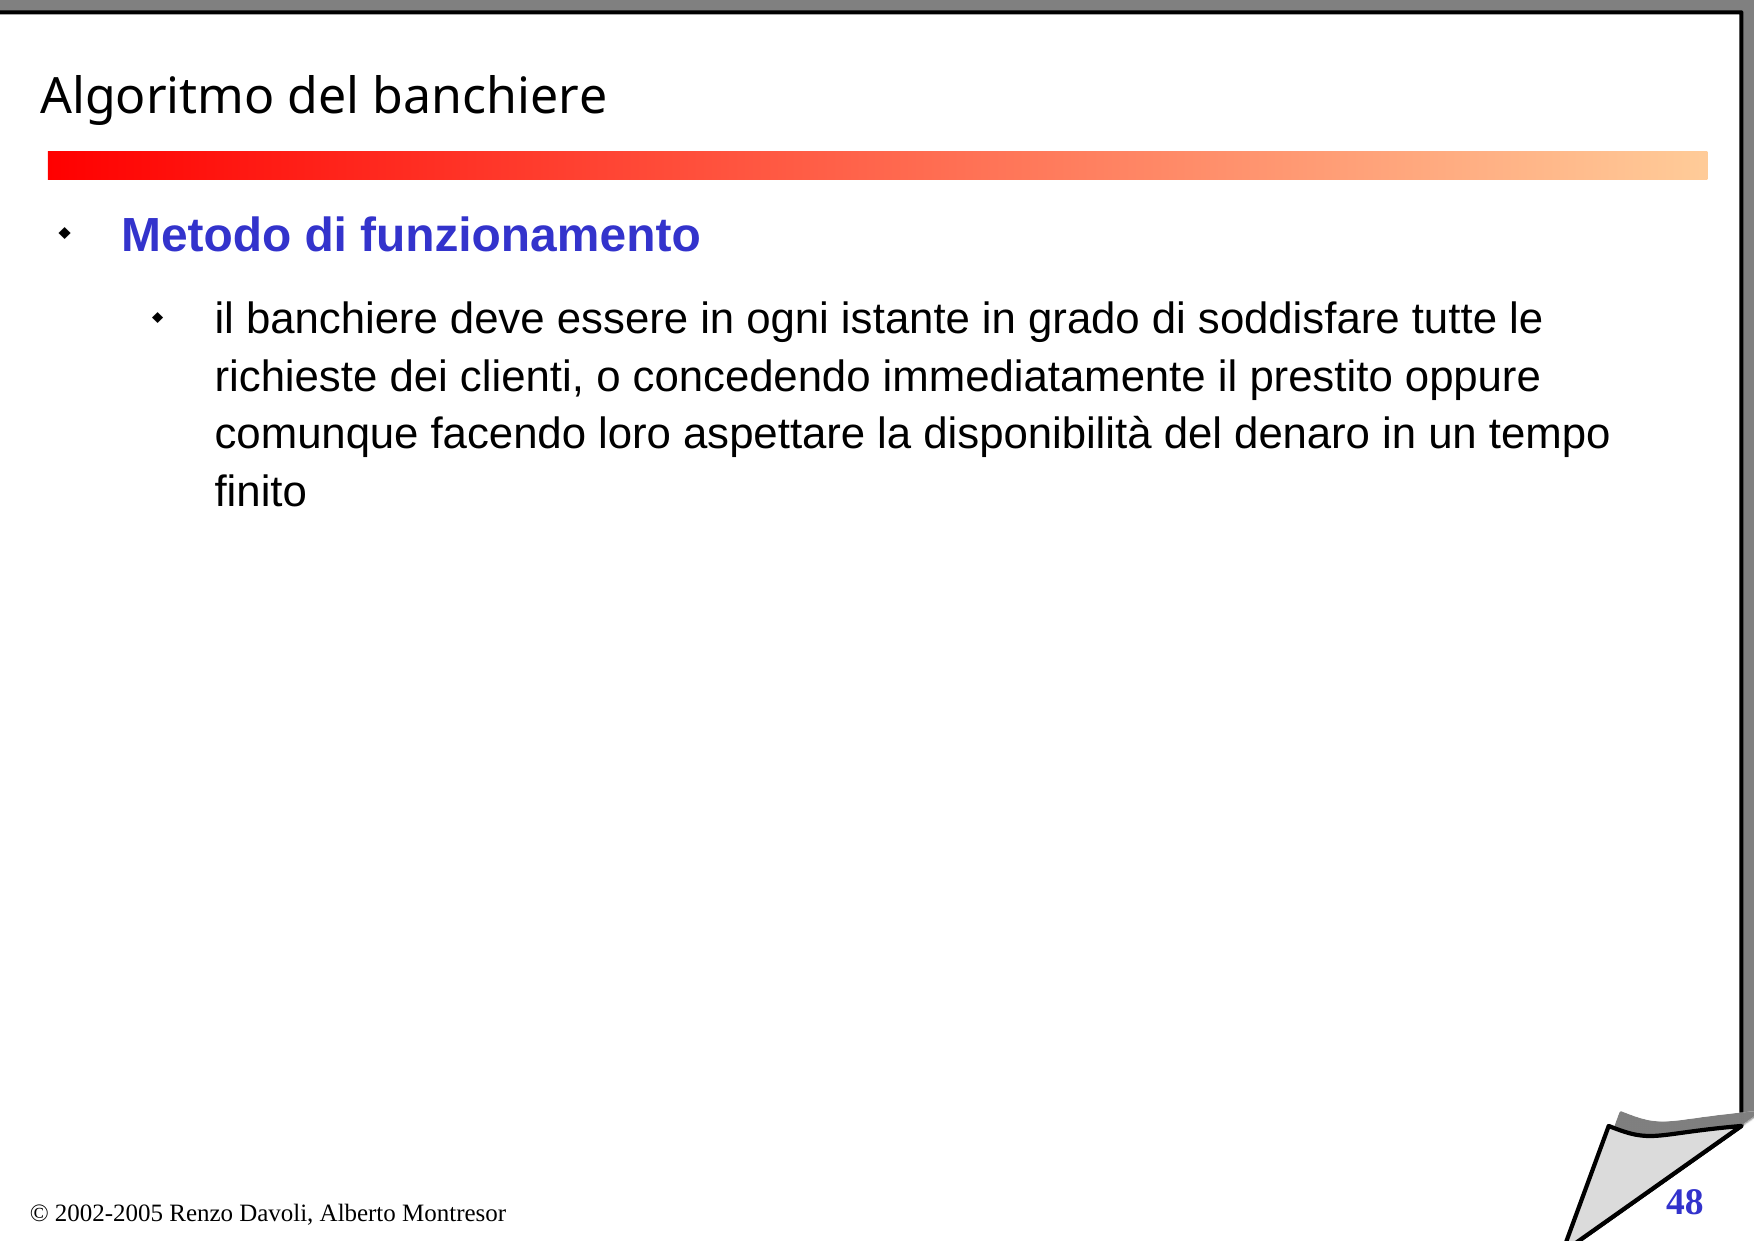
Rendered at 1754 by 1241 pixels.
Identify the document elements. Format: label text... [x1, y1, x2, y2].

list Metodo di funzionamento il banchiere deve essere in ogni istante in grado di soddisfare tutte le richieste dei clienti, o concedendo immediatamente il prestito oppure comunque facendo loro aspettare la disponibilità del denaro in un tempo finito [58, 206, 1696, 815]
title Algoritmo del banchiere [40, 49, 1714, 144]
text_box q [750, 152, 754, 179]
